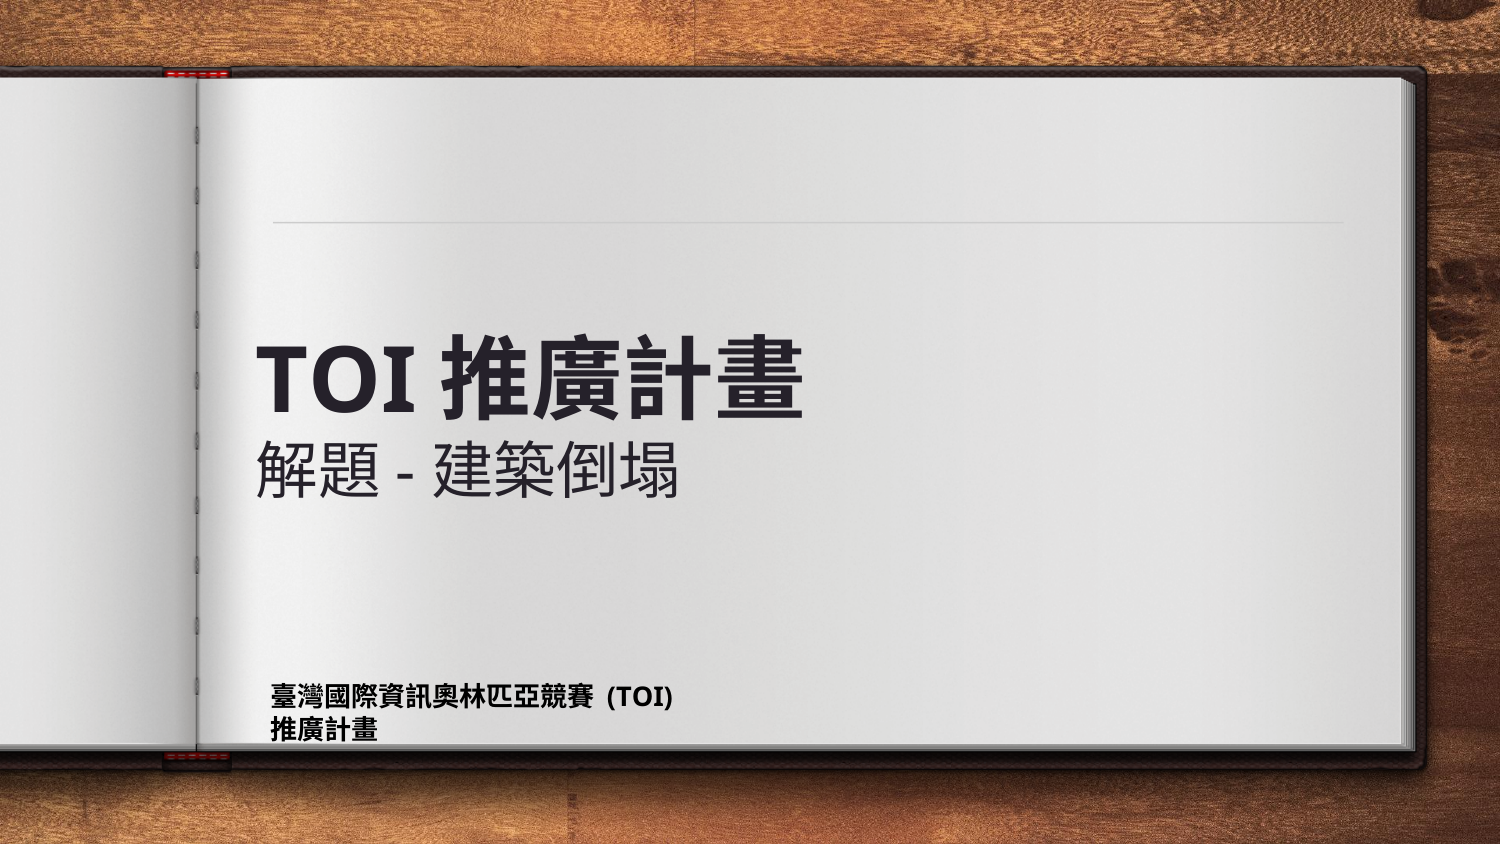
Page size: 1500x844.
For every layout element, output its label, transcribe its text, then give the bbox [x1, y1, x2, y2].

text_box TOI推廣計畫 解題-建築倒塌 [240, 262, 894, 565]
